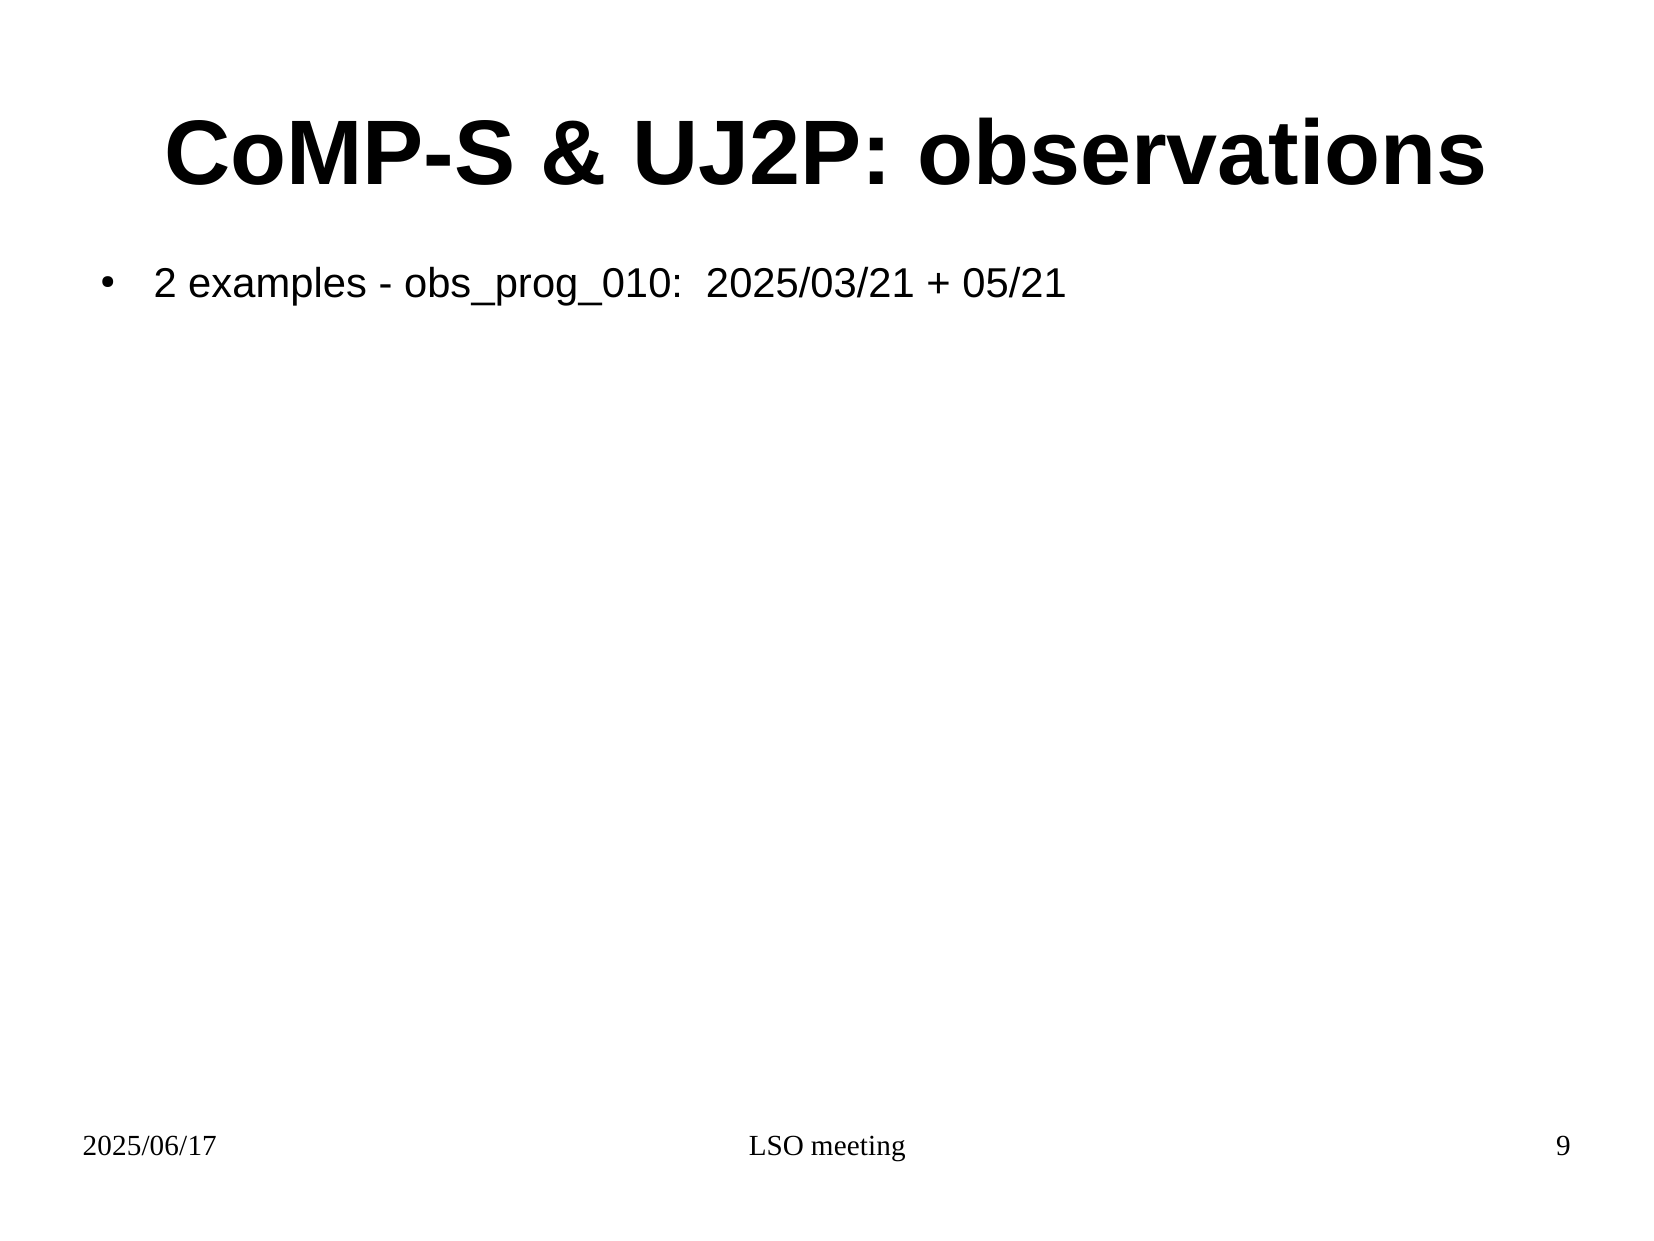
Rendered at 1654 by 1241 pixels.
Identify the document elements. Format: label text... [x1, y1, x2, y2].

title CoMP-S & UJ2P: observations [82, 49, 1571, 183]
list 2 examples - obs_prog_010: 2025/03/21 + 05/21 [82, 183, 1571, 1126]
